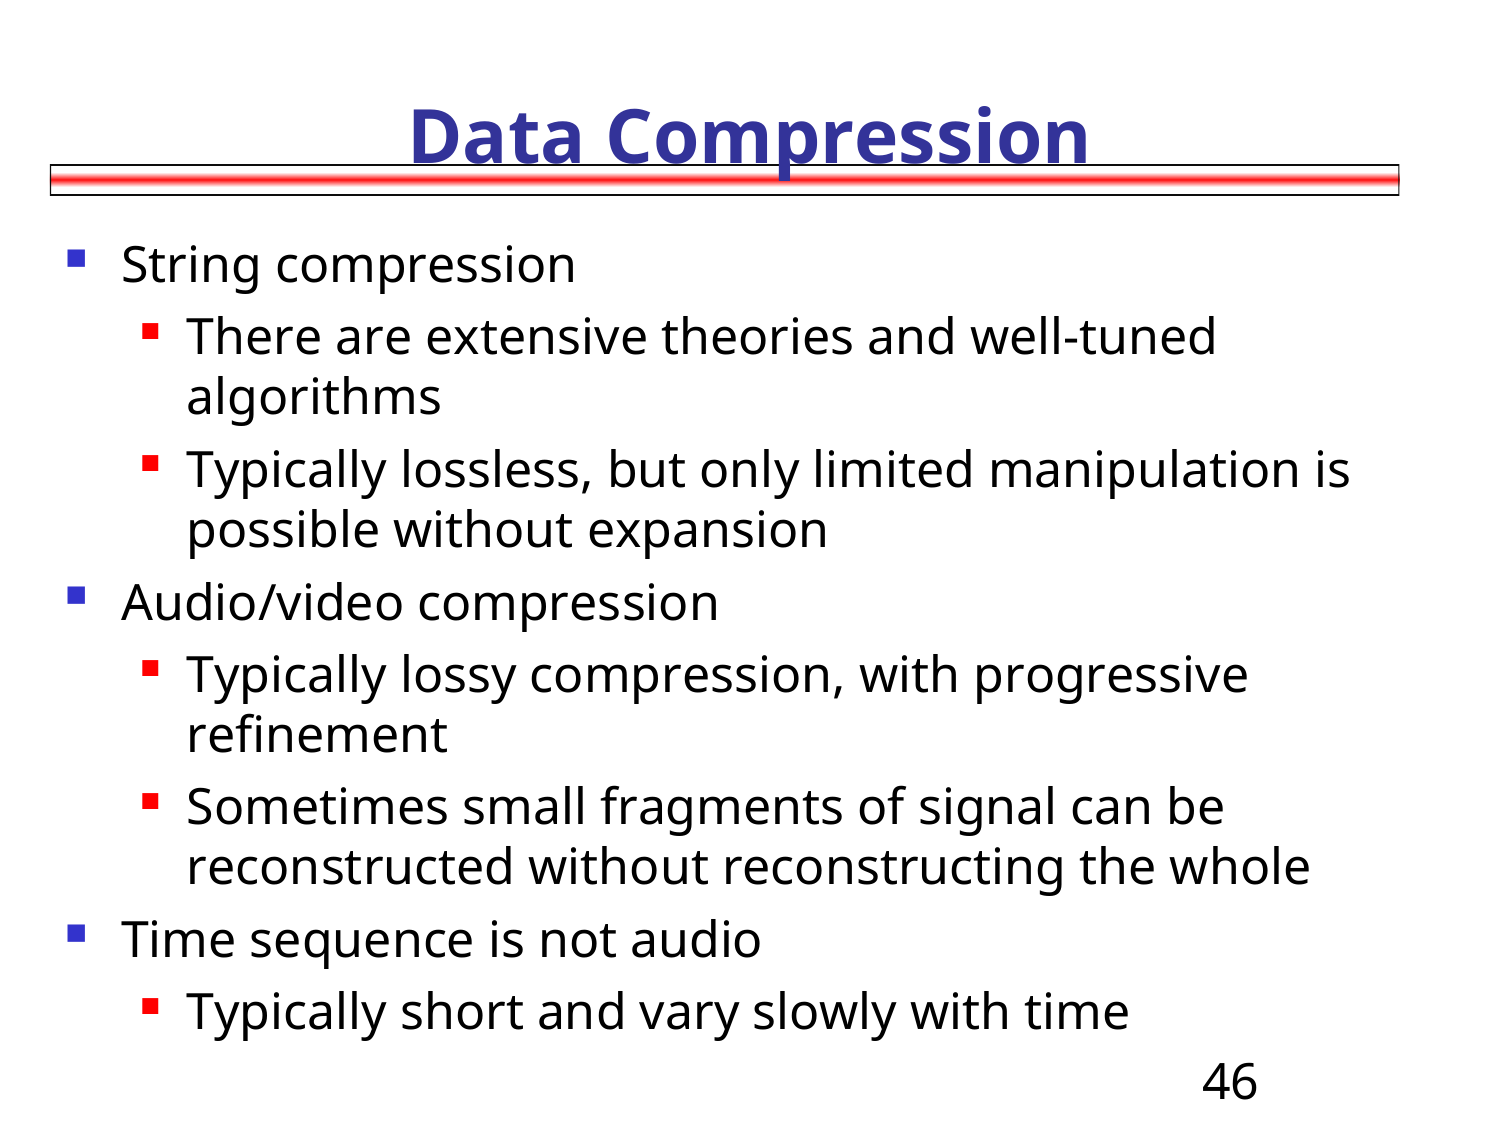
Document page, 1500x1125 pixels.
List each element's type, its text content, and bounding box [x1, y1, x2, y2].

title Data Compression [0, 48, 1500, 187]
list String compression There are extensive theories and well-tuned algorithms Typically lossless, but only limited manipulation is possible without expansion Audio/video compression Typically lossy compression, with progressive refinement Sometimes small fragments of signal can be reconstructed without reconstructing the whole Time sequence is not audio Typically short and vary slowly with time [50, 224, 1463, 1097]
text_box <number> [1187, 1062, 1500, 1125]
